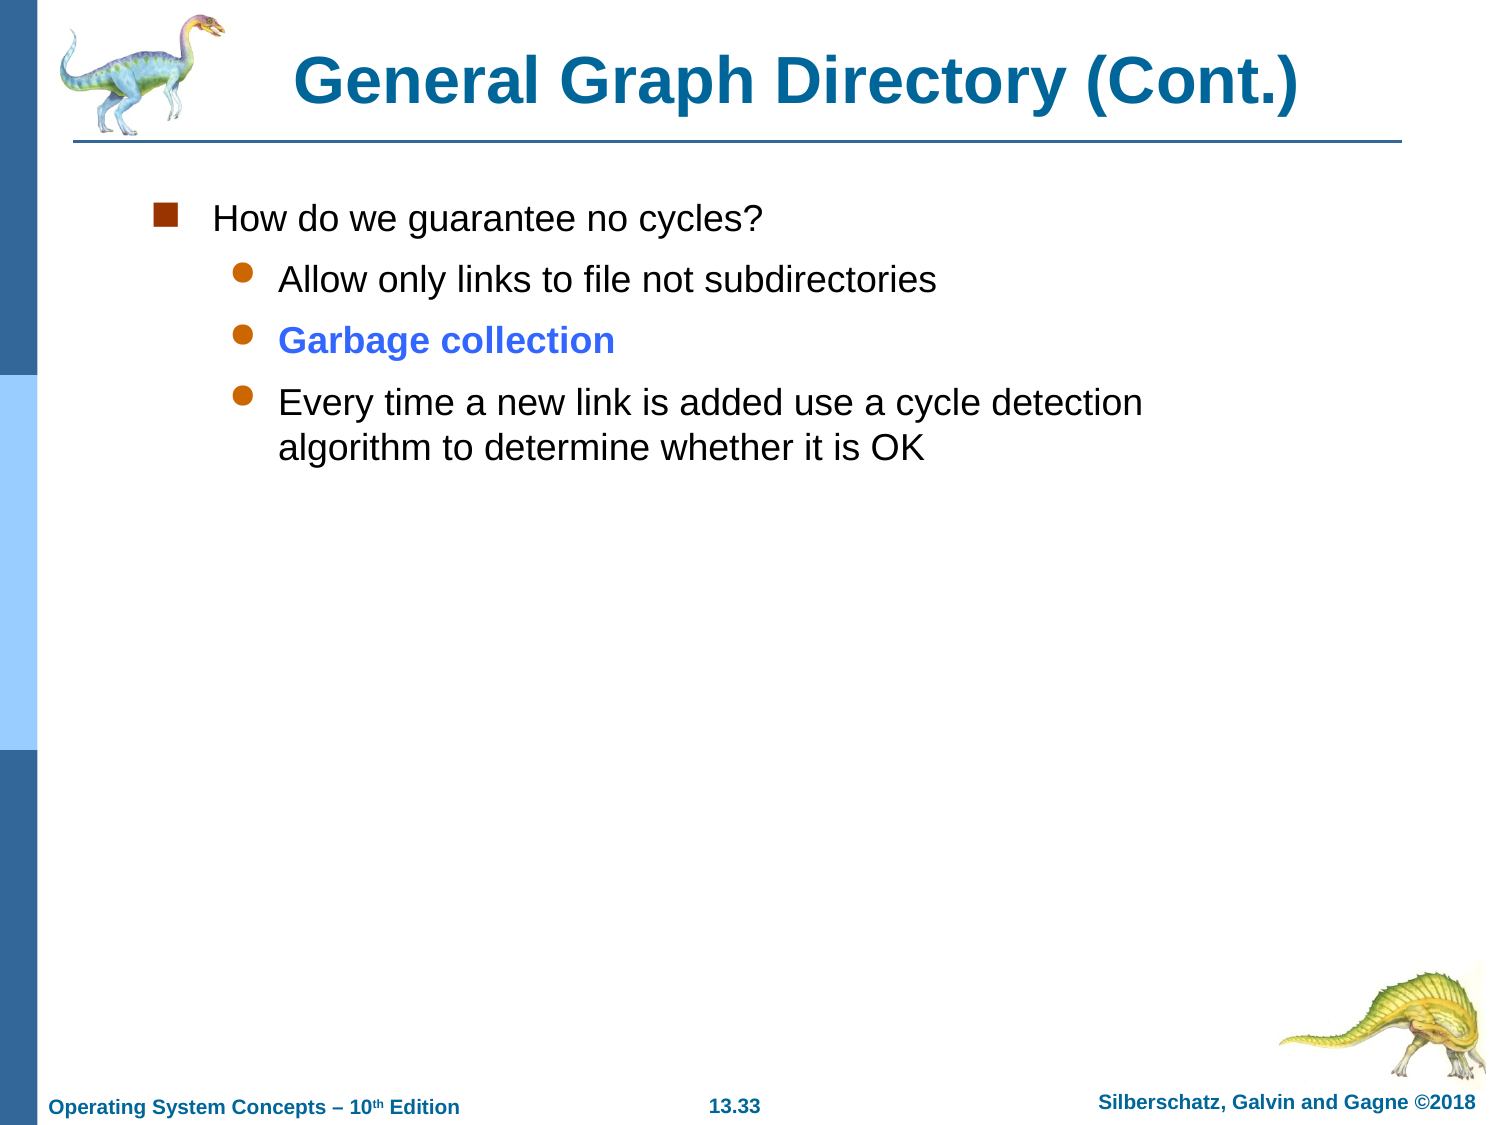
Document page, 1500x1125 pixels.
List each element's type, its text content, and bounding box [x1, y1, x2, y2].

picture [1415, 1094, 1423, 1099]
list How do we guarantee no cycles? Allow only links to file not subdirectories Garbage collection Every time a new link is added use a cycle detection algorithm to determine whether it is OK [141, 186, 1284, 930]
picture [46, 0, 243, 149]
title General Graph Directory (Cont.) [165, 29, 1430, 124]
picture [1275, 959, 1486, 1090]
